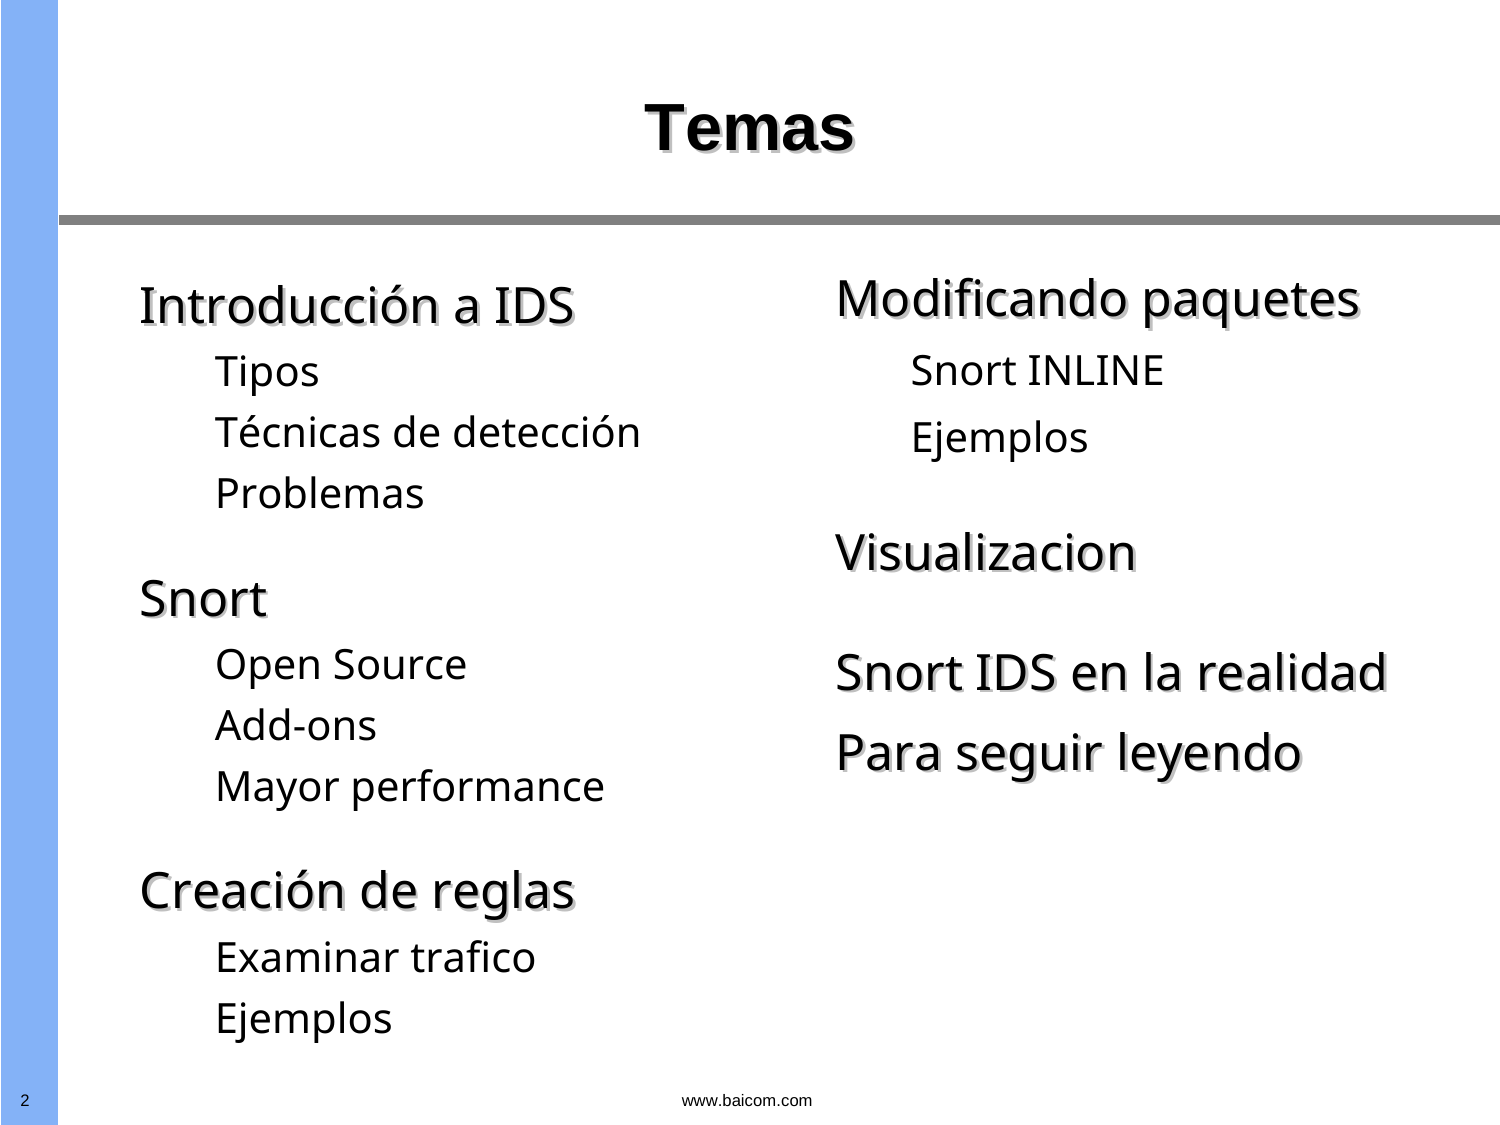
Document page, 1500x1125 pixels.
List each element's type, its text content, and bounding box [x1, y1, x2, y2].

text_box 2 [5, 1082, 46, 1119]
list Introducción a IDS Tipos Técnicas de detección Problemas Snort Open Source Add-ons Mayor performance Creación de reglas Examinar trafico Ejemplos [125, 267, 751, 1071]
list Modificando paquetes Snort INLINE Ejemplos Visualizacion Snort IDS en la realidad Para seguir leyendo [820, 255, 1446, 931]
title Temas [112, 31, 1388, 215]
text_box www.baicom.com [667, 1082, 871, 1119]
